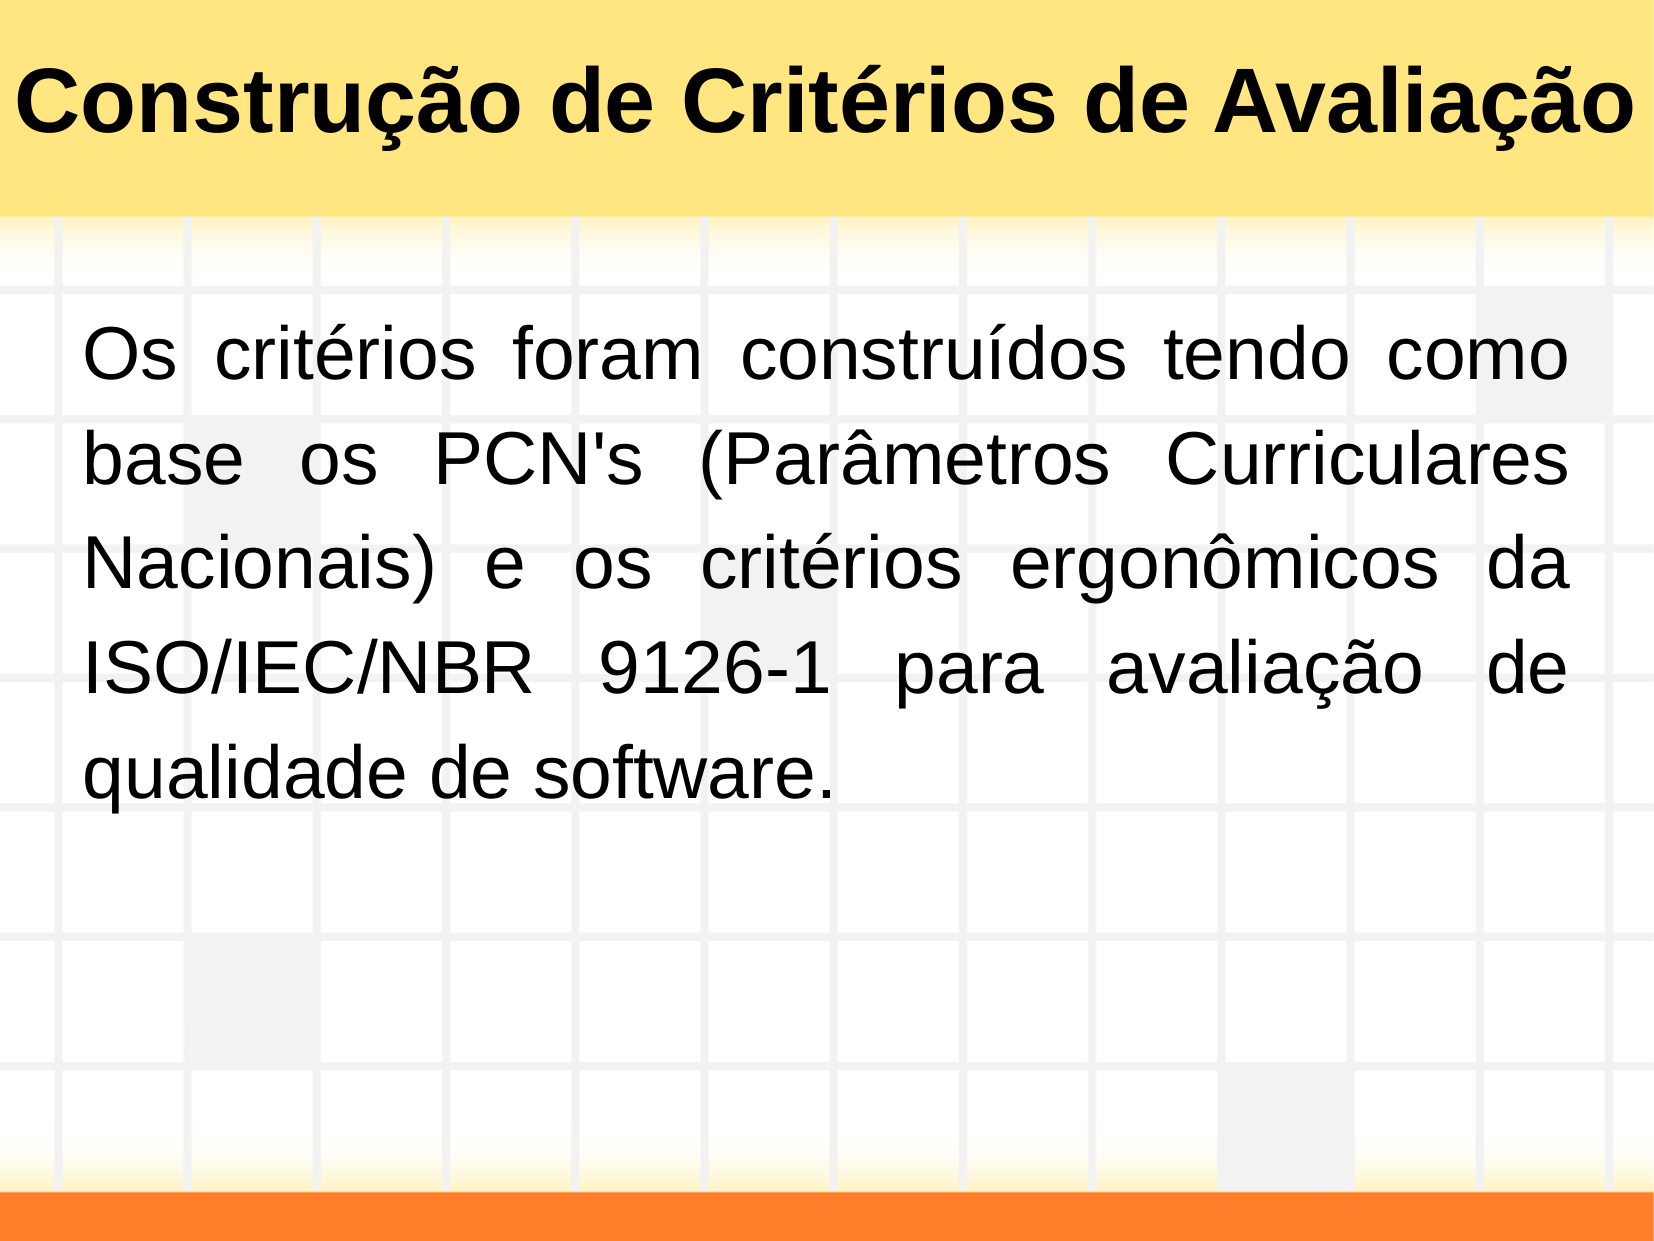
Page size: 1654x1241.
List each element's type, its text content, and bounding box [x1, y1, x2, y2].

list Os critérios foram construídos tendo como base os PCN's (Parâmetros Curriculares Nacionais) e os critérios ergonômicos da ISO/IEC/NBR 9126-1 para avaliação de qualidade de software. [82, 290, 1571, 1010]
picture [0, 0, 1654, 1241]
title Construção de Critérios de Avaliação [5, 49, 1648, 257]
